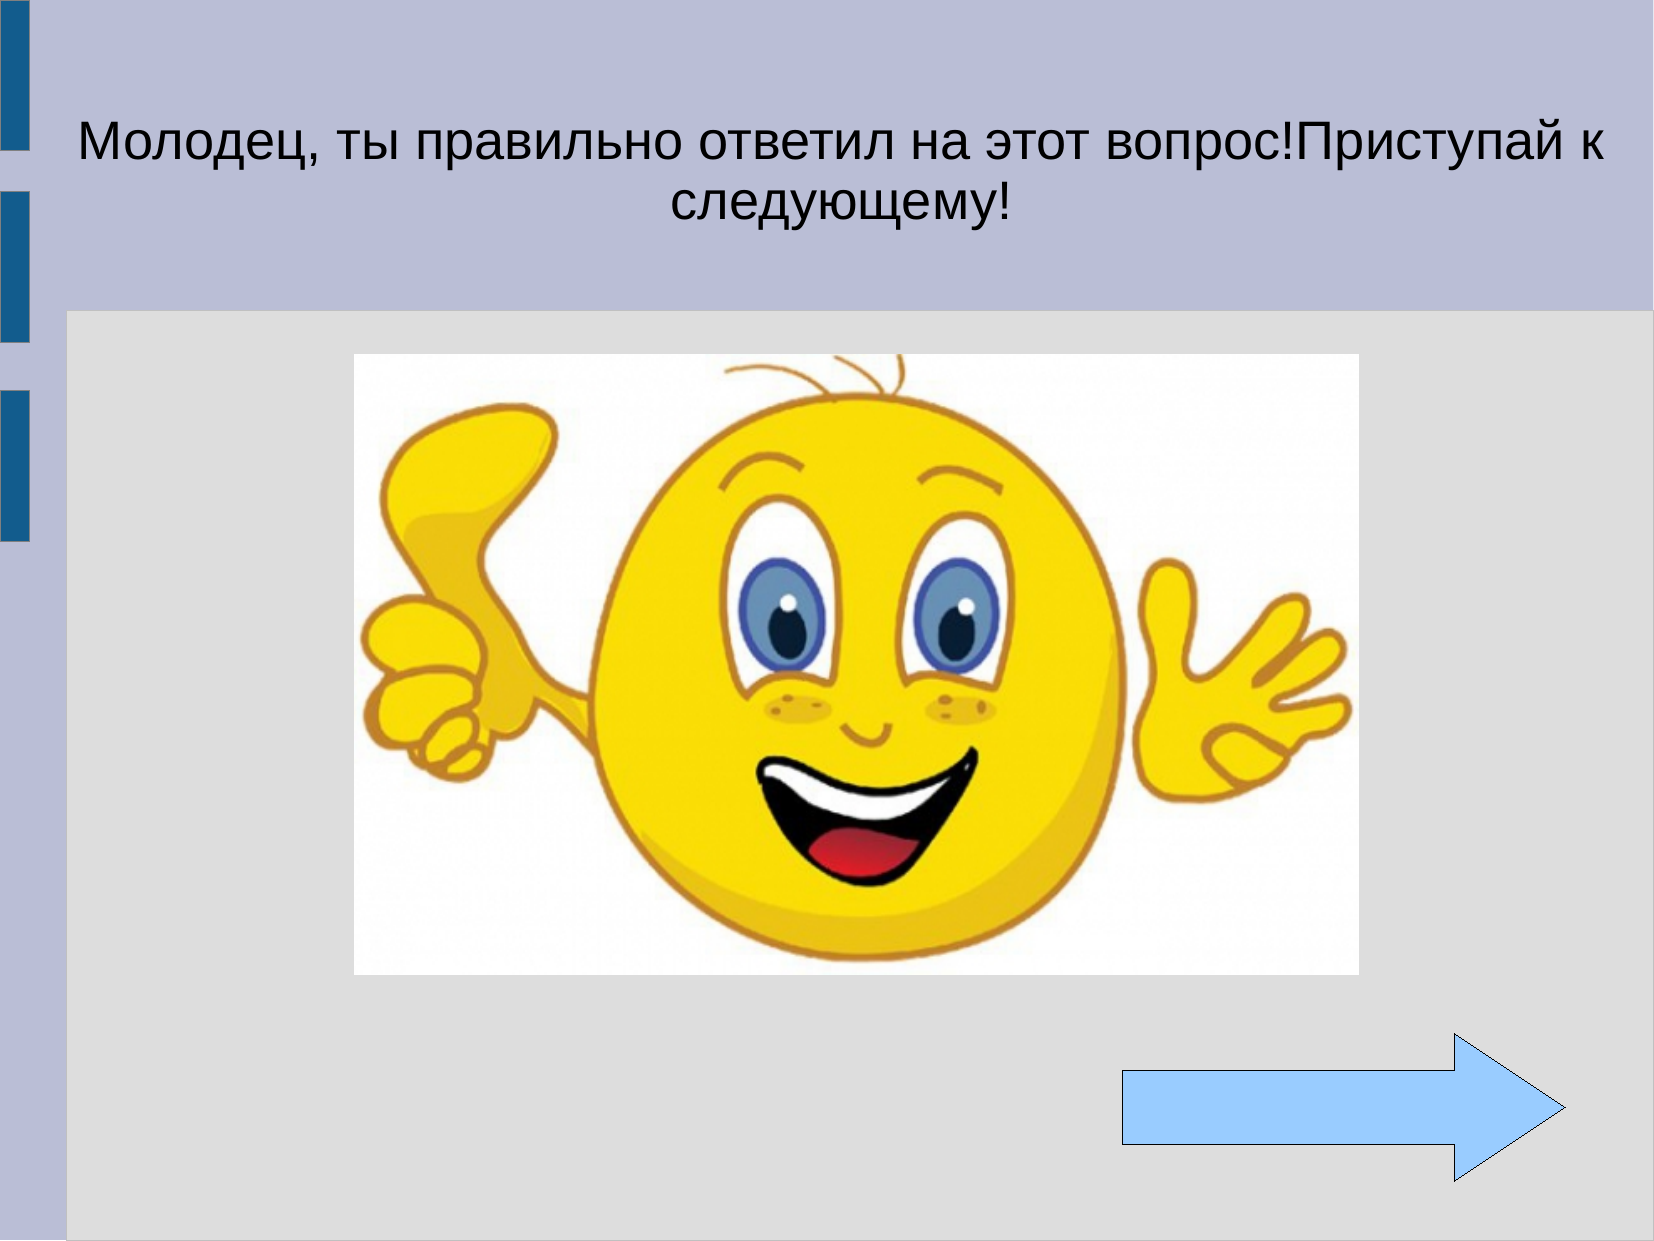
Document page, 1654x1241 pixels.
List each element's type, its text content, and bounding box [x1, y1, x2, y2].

text_box [1122, 1033, 1566, 1182]
text_box Молодец, ты правильно ответил на этот вопрос!Приступай к следующему! [59, 102, 1625, 384]
picture [354, 354, 1359, 975]
